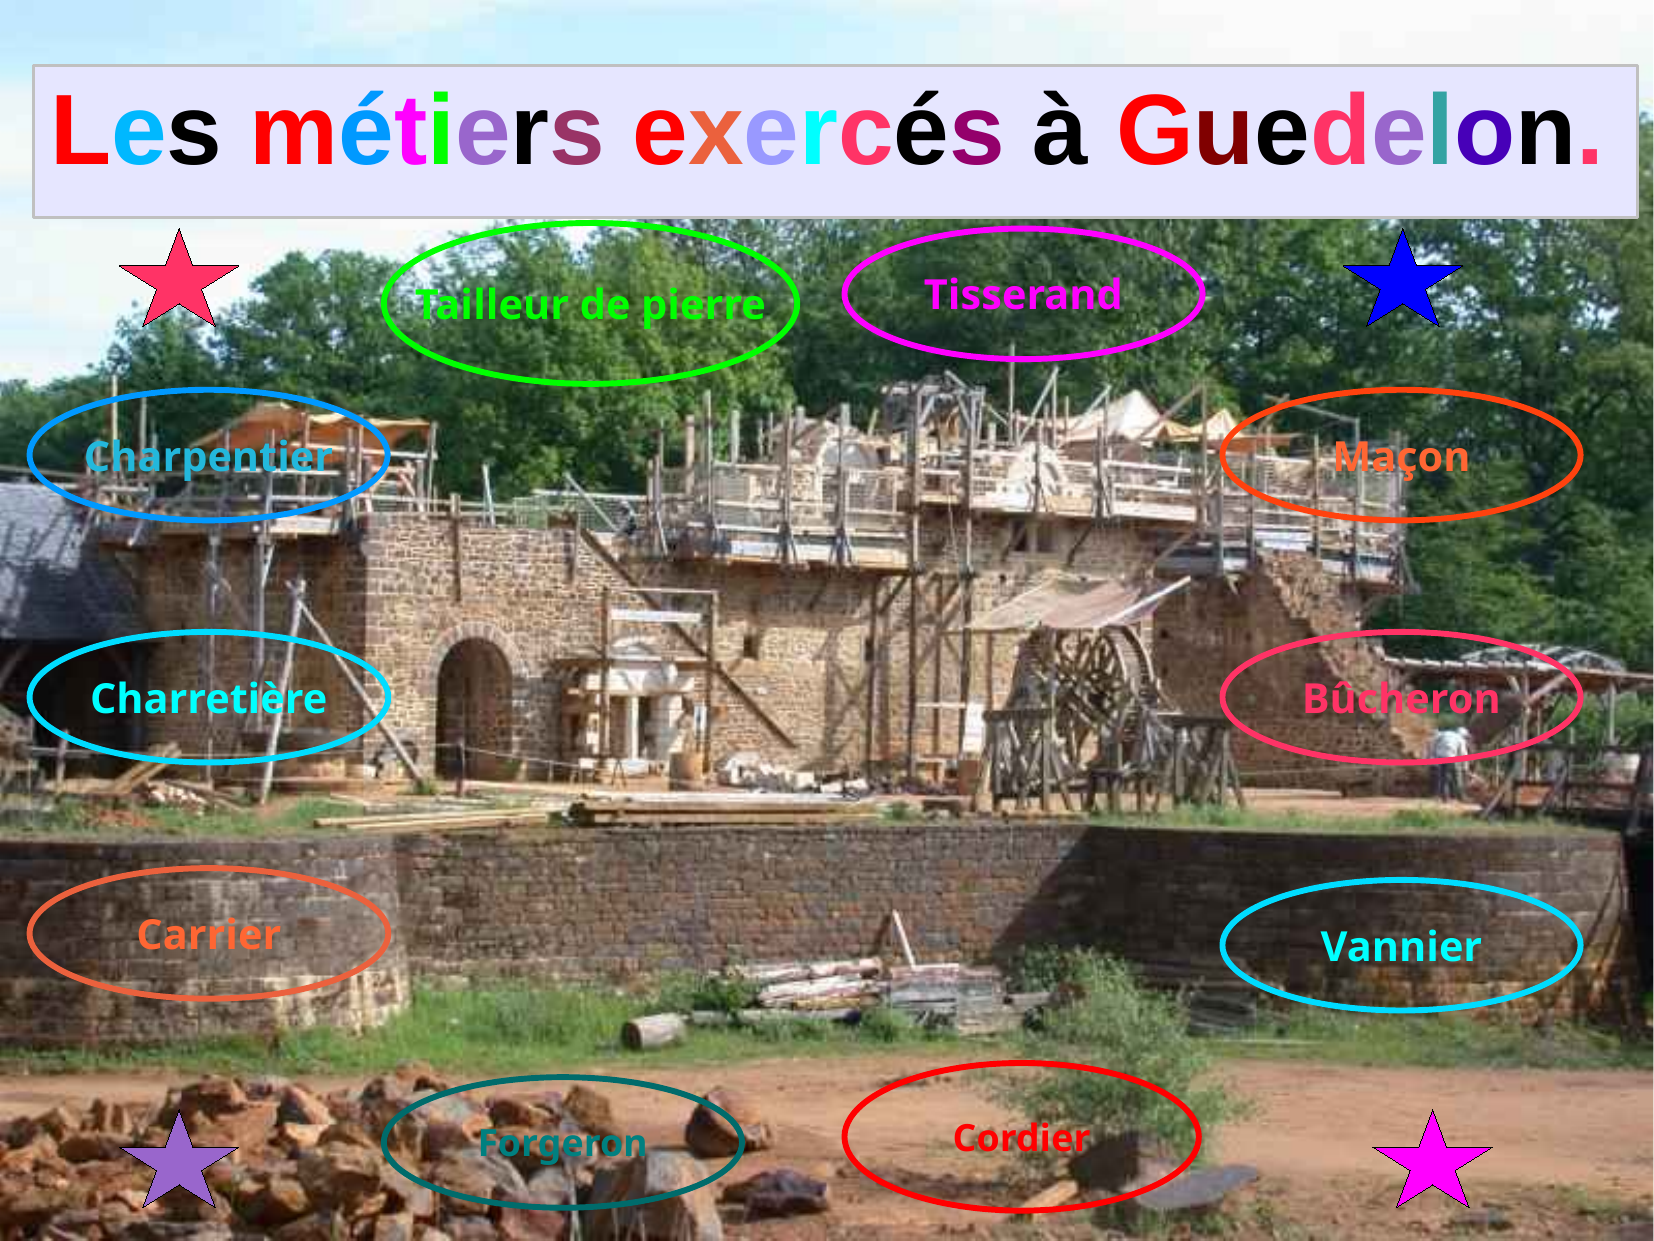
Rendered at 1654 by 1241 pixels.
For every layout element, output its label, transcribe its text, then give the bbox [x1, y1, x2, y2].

text_box Cordier [844, 1062, 1199, 1211]
text_box Bûcheron [1222, 631, 1581, 763]
text_box Tisserand [844, 228, 1203, 360]
text_box Tailleur de pierre [383, 222, 798, 384]
text_box [119, 1109, 239, 1208]
text_box [119, 228, 239, 327]
text_box Vannier [1222, 879, 1581, 1011]
text_box [1343, 228, 1463, 327]
text_box Charretière [29, 631, 389, 763]
text_box Charpentier [29, 389, 388, 521]
picture [0, 0, 1654, 1241]
text_box [1372, 1109, 1493, 1208]
text_box Les métiers exercés à Guedelon. [33, 65, 1638, 218]
text_box Forgeron [383, 1077, 743, 1208]
text_box Carrier [29, 868, 389, 999]
text_box Maçon [1222, 389, 1581, 521]
